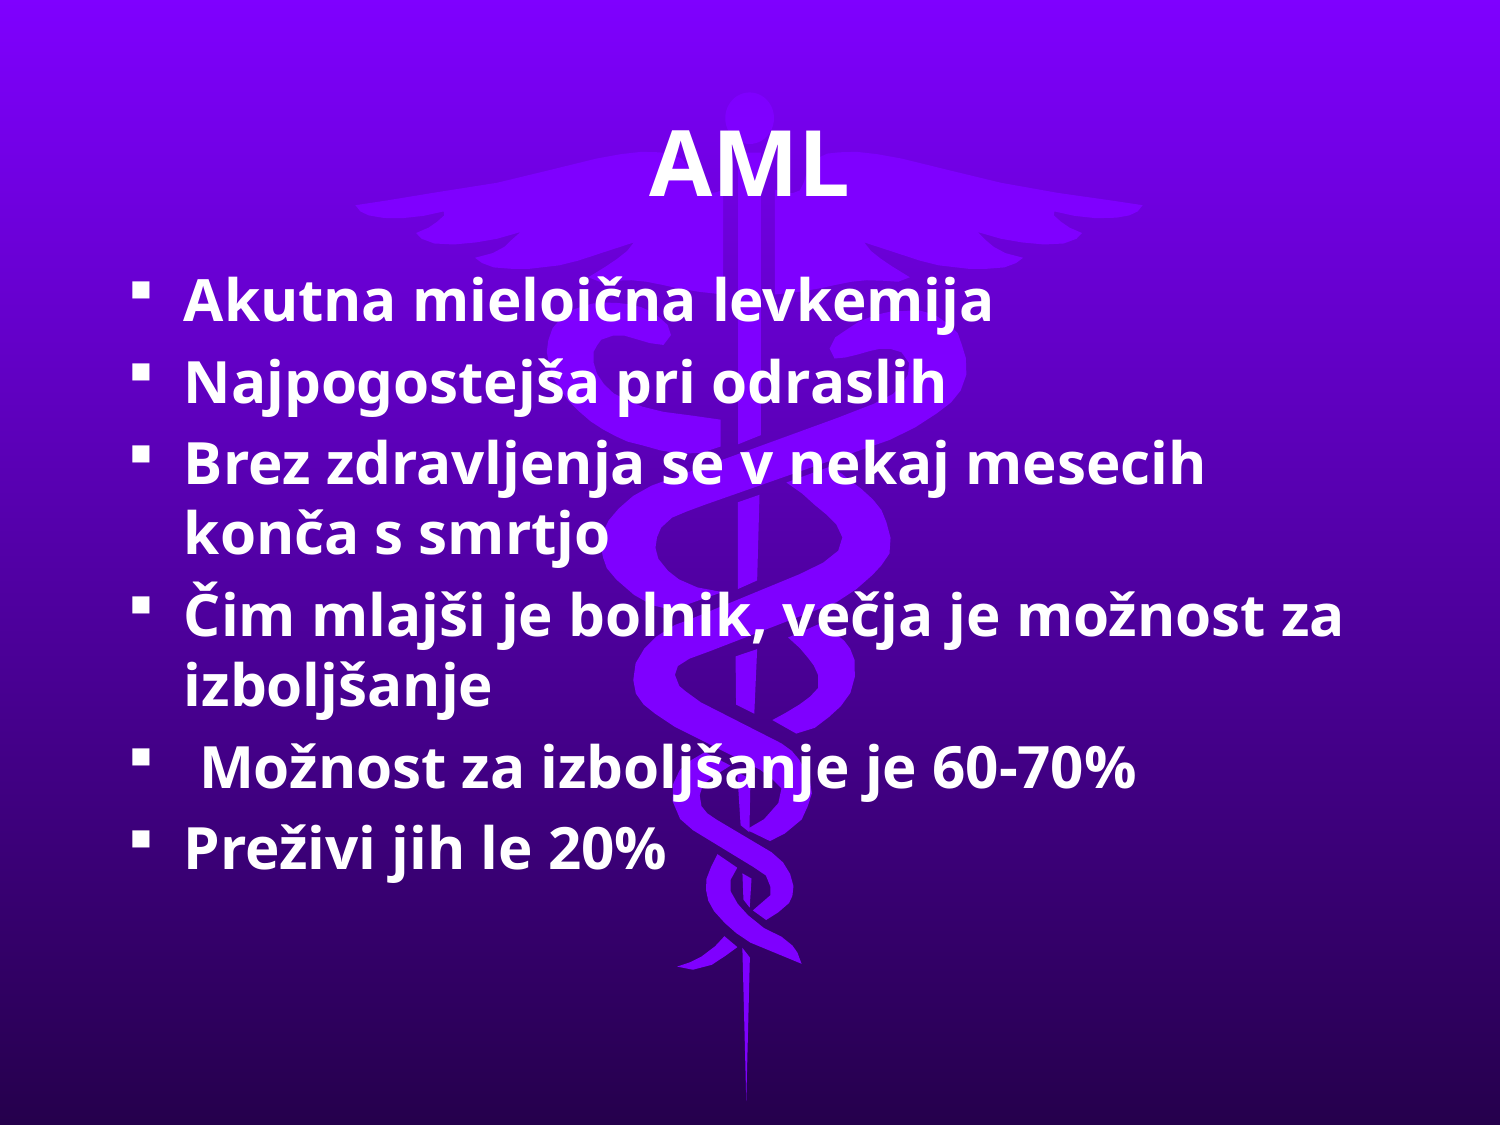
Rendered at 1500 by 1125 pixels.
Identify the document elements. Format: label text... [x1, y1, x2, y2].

title AML [112, 65, 1388, 254]
list Akutna mieloična levkemija Najpogostejša pri odraslih Brez zdravljenja se v nekaj mesecih konča s smrtjo Čim mlajši je bolnik, večja je možnost za izboljšanje Možnost za izboljšanje je 60-70% Preživi jih le 20% [112, 255, 1388, 988]
